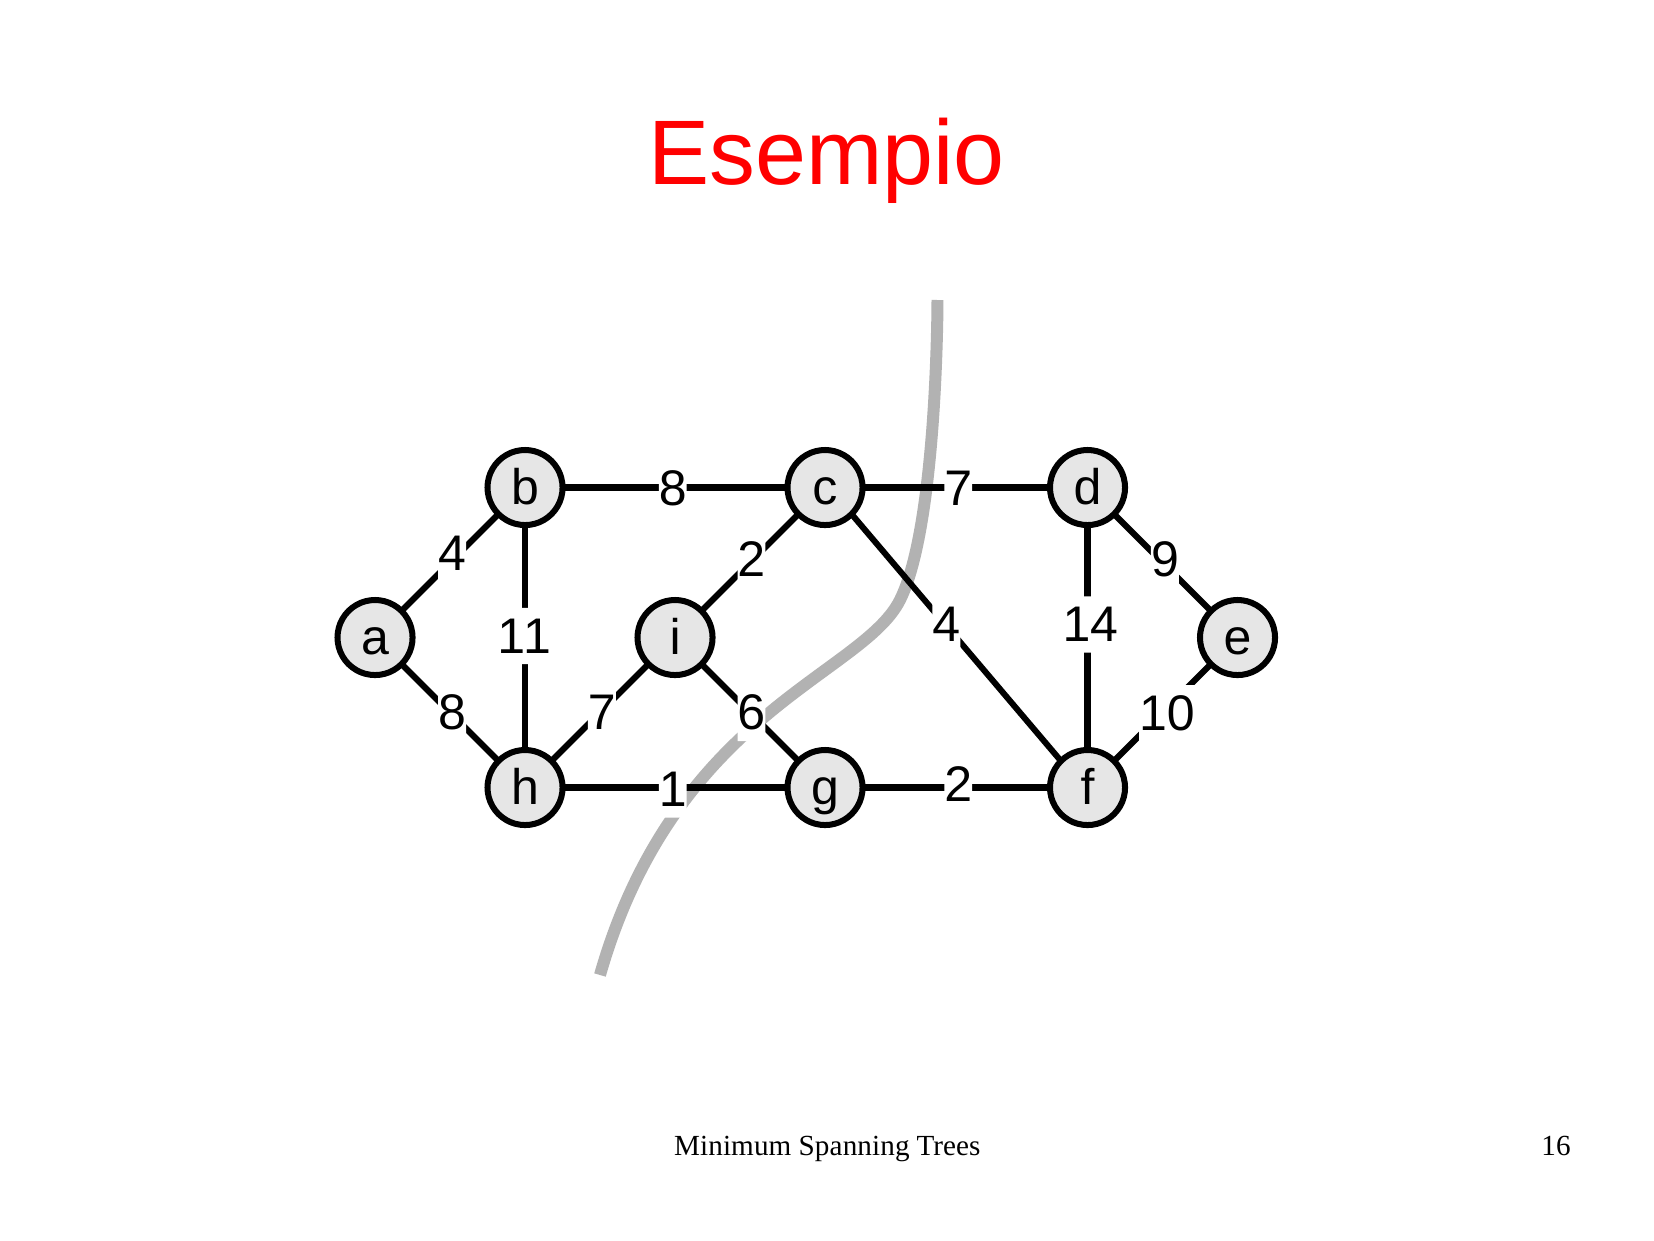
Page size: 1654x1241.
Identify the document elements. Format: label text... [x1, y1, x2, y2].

text_box 9 [1150, 531, 1179, 588]
text_box 14 [1062, 596, 1119, 653]
text_box h [487, 750, 563, 826]
text_box b [487, 450, 563, 525]
text_box 2 [944, 756, 973, 813]
text_box 4 [438, 525, 467, 582]
text_box 2 [737, 531, 766, 588]
text_box 11 [497, 607, 557, 665]
title Esempio [82, 49, 1571, 257]
text_box 7 [587, 684, 616, 742]
text_box 7 [944, 460, 973, 517]
text_box 10 [1139, 685, 1195, 742]
text_box d [1050, 450, 1126, 525]
text_box e [1200, 600, 1276, 676]
text_box 6 [737, 684, 766, 742]
text_box 4 [932, 596, 961, 653]
text_box c [787, 450, 863, 526]
text_box a [337, 600, 413, 676]
text_box f [1050, 750, 1126, 826]
text_box i [637, 600, 713, 676]
text_box 8 [438, 684, 467, 741]
text_box 8 [658, 460, 687, 517]
text_box 1 [658, 761, 687, 818]
text_box g [787, 750, 863, 826]
